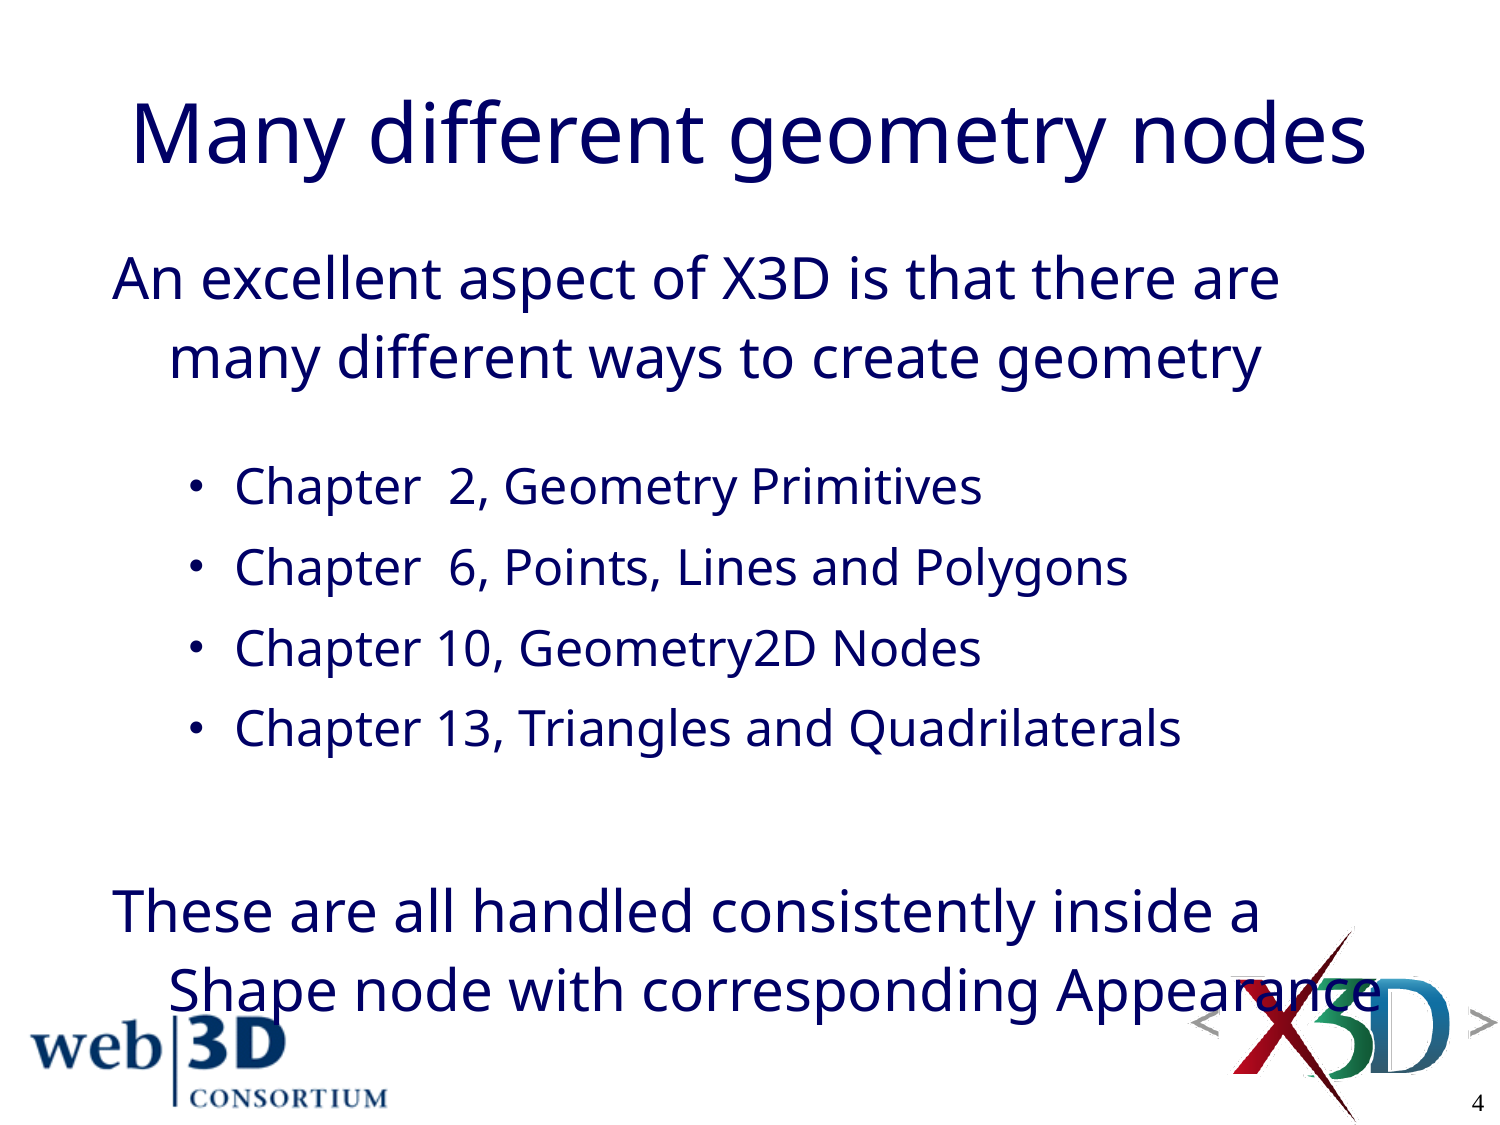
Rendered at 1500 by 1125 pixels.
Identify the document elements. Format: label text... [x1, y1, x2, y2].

picture [1187, 926, 1500, 1125]
list An excellent aspect of X3D is that there are many different ways to create geometry Chapter 2, Geometry Primitives Chapter 6, Points, Lines and Polygons Chapter 10, Geometry2D Nodes Chapter 13, Triangles and Quadrilaterals These are all handled consistently inside a Shape node with corresponding Appearance [112, 237, 1388, 986]
picture [12, 998, 413, 1118]
picture [1359, 986, 1375, 992]
picture [1262, 996, 1277, 1007]
picture [279, 998, 296, 1007]
picture [244, 998, 259, 1007]
picture [398, 998, 413, 1007]
picture [1206, 996, 1221, 1007]
title Many different geometry nodes [112, 37, 1388, 226]
